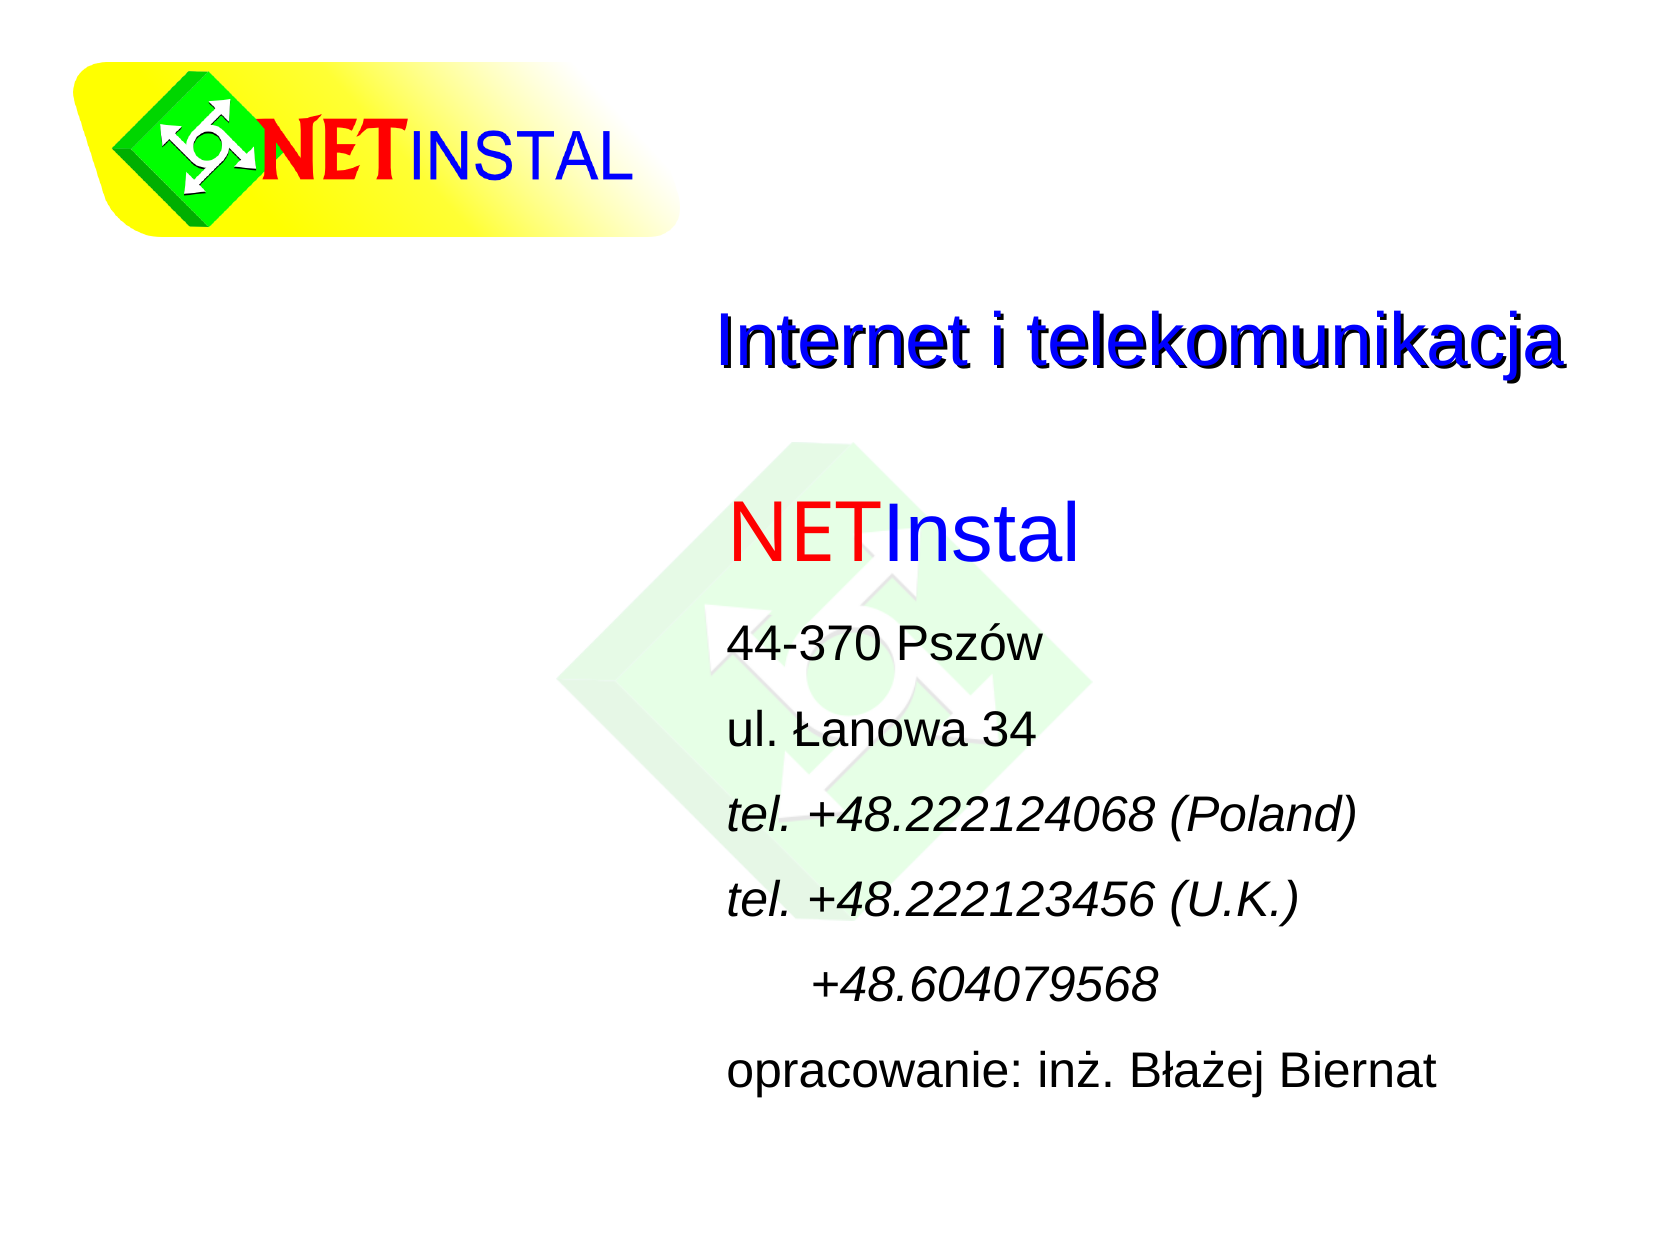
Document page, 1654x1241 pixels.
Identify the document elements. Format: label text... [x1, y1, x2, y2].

picture [73, 62, 680, 237]
title Internet i telekomunikacja [88, 236, 1565, 444]
picture [556, 444, 1093, 921]
list NETInstal 44-370 Pszów ul. Łanowa 34 tel. +48.222124068 (Poland) tel. +48.222123456 (U.K.) +48.604079568 opracowanie: inż. Błażej Biernat [708, 472, 1572, 1094]
